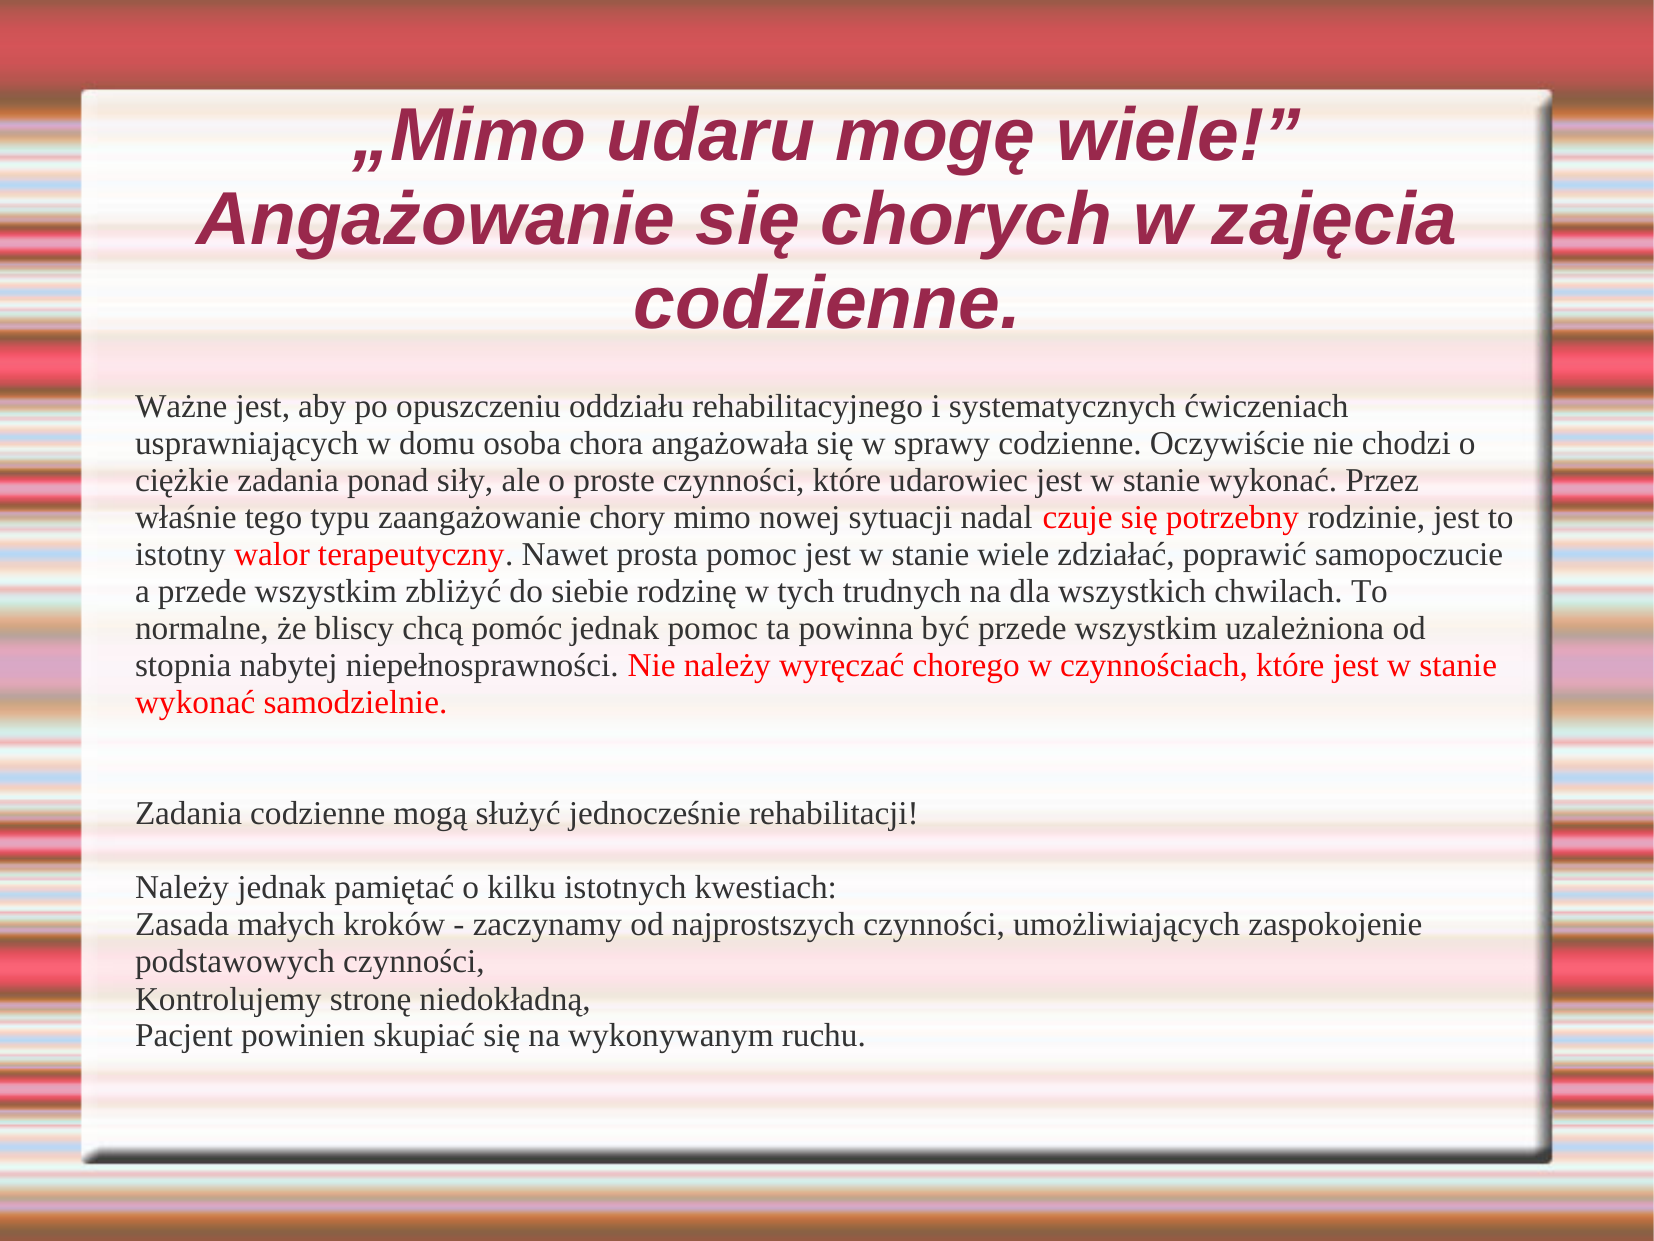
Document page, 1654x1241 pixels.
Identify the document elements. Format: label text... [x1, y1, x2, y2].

title „Mimo udaru mogę wiele!” Angażowanie się chorych w zajęcia codzienne. [121, 92, 1534, 345]
list Ważne jest, aby po opuszczeniu oddziału rehabilitacyjnego i systematycznych ćwiczeniach usprawniających w domu osoba chora angażowała się w sprawy codzienne. Oczywiście nie chodzi o ciężkie zadania ponad siły, ale o proste czynności, które udarowiec jest w stanie wykonać. Przez właśnie tego typu zaangażowanie chory mimo nowej sytuacji nadal czuje się potrzebny rodzinie, jest to istotny walor terapeutyczny. Nawet prosta pomoc jest w stanie wiele zdziałać, poprawić samopoczucie a przede wszystkim zbliżyć do siebie rodzinę w tych trudnych na dla wszystkich chwilach. To normalne, że bliscy chcą pomóc jednak pomoc ta powinna być przede wszystkim uzależniona od stopnia nabytej niepełnosprawności. Nie należy wyręczać chorego w czynnościach, które jest w stanie wykonać samodzielnie. Zadania codzienne mogą służyć jednocześnie rehabilitacji! Należy jednak pamiętać o kilku istotnych kwestiach: Zasada małych kroków - zaczynamy od najprostszych czynności, umożliwiających zaspokojenie podstawowych czynności, Kontrolujemy stronę niedokładną, Pacjent powinien skupiać się na wykonywanym ruchu. [134, 350, 1516, 1133]
picture [0, 0, 1654, 1241]
